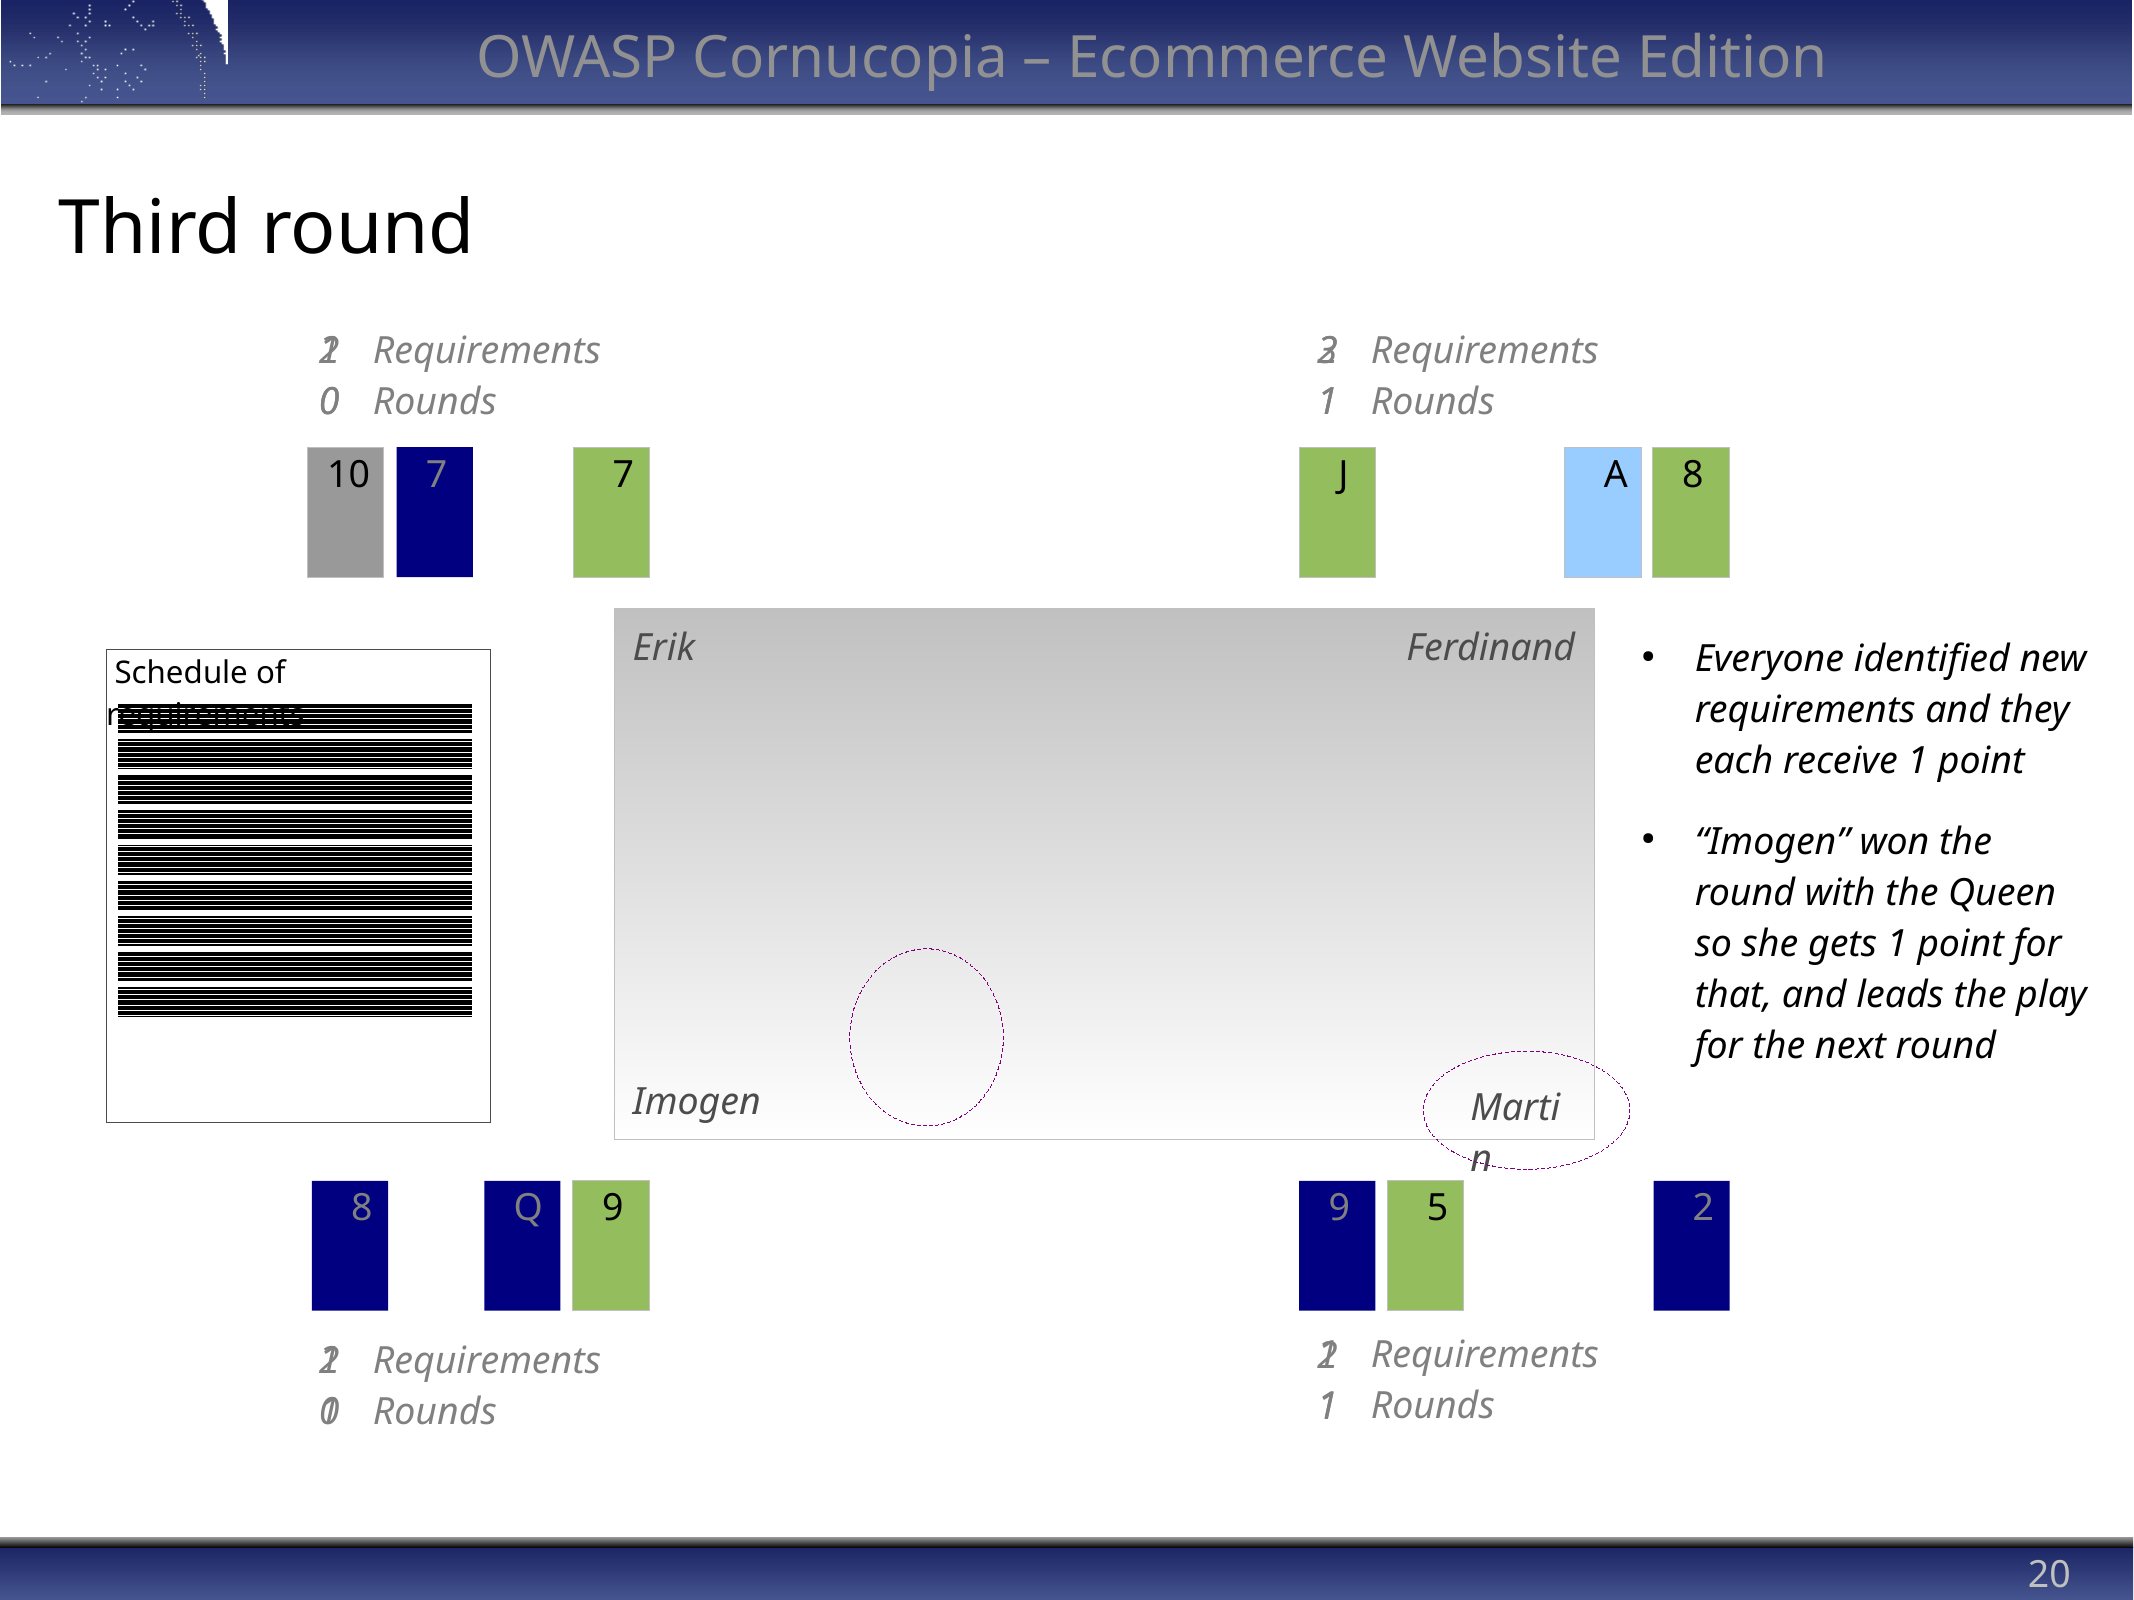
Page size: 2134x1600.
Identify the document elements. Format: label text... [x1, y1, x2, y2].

list 2 1 [318, 1333, 378, 1424]
list 9 [1299, 1180, 1376, 1311]
list A [1564, 447, 1642, 578]
list Imogen [632, 1074, 798, 1135]
list Ferdinand [1406, 620, 1607, 681]
list [118, 844, 473, 875]
list 7 [573, 447, 650, 578]
list Requirements Rounds [1388, 1327, 1654, 1418]
list 2 [1653, 1182, 1730, 1311]
list [118, 915, 473, 945]
title Third round [58, 124, 2126, 325]
list 2 0 [318, 323, 378, 414]
list 9 [572, 1180, 650, 1311]
list 8 [311, 1180, 389, 1311]
list [118, 986, 473, 1016]
list [118, 950, 473, 981]
list [118, 809, 473, 839]
list 7 [396, 447, 473, 578]
list [118, 738, 473, 768]
list Schedule of requirements [106, 649, 491, 1123]
list 8 [1652, 447, 1730, 578]
list 3 1 [1316, 323, 1376, 414]
list Everyone identified new requirements and they each receive 1 point “Imogen” won the round with the Queen so she gets 1 point for that, and leads the play for the next round [1624, 631, 2093, 1182]
list [118, 773, 473, 804]
list Q [484, 1180, 561, 1311]
list Requirements Rounds [378, 323, 656, 414]
list J [1299, 447, 1376, 578]
list [614, 608, 1595, 1140]
list Martin [1470, 1080, 1576, 1141]
list 2 1 [1316, 1328, 1388, 1419]
list Erik [632, 620, 739, 681]
list 5 [1387, 1180, 1464, 1311]
list [118, 702, 473, 733]
list Requirements Rounds [1376, 323, 1654, 414]
list [118, 879, 473, 910]
list 10 [307, 447, 384, 578]
list Requirements Rounds [378, 1333, 656, 1424]
